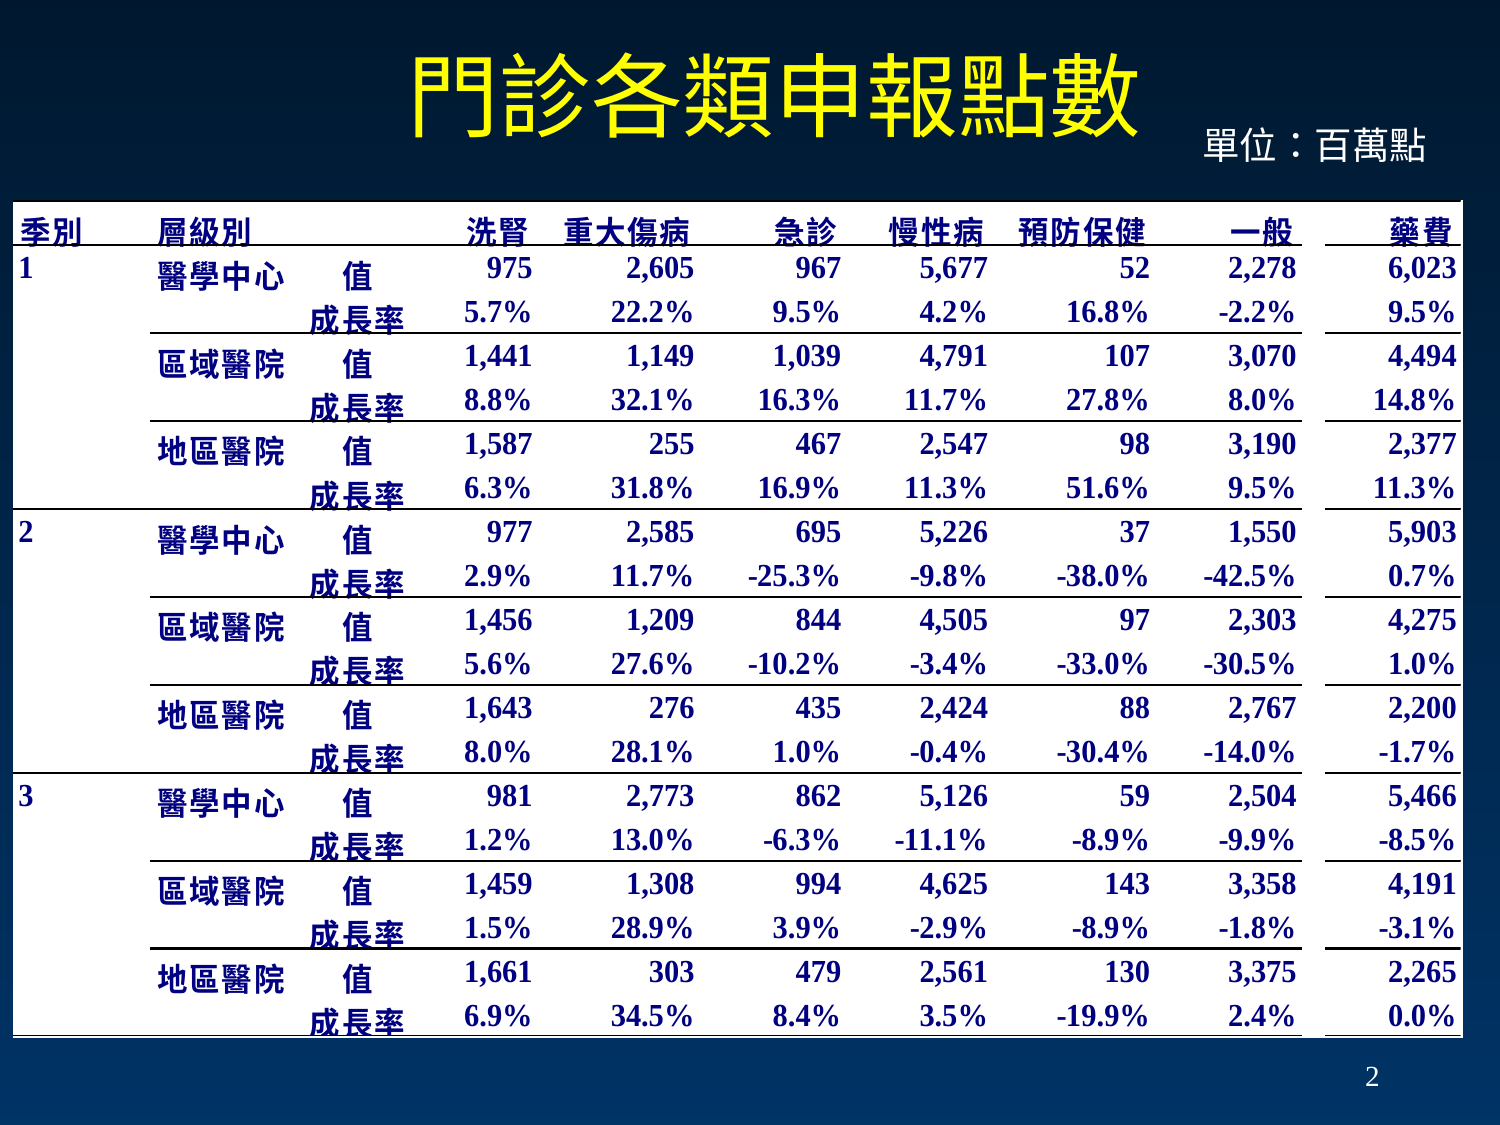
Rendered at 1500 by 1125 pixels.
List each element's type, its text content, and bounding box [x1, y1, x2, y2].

chart [12, 200, 1463, 1038]
title 門診各類申報點數 [137, 0, 1413, 188]
text_box 單位：百萬點 [1187, 114, 1500, 176]
